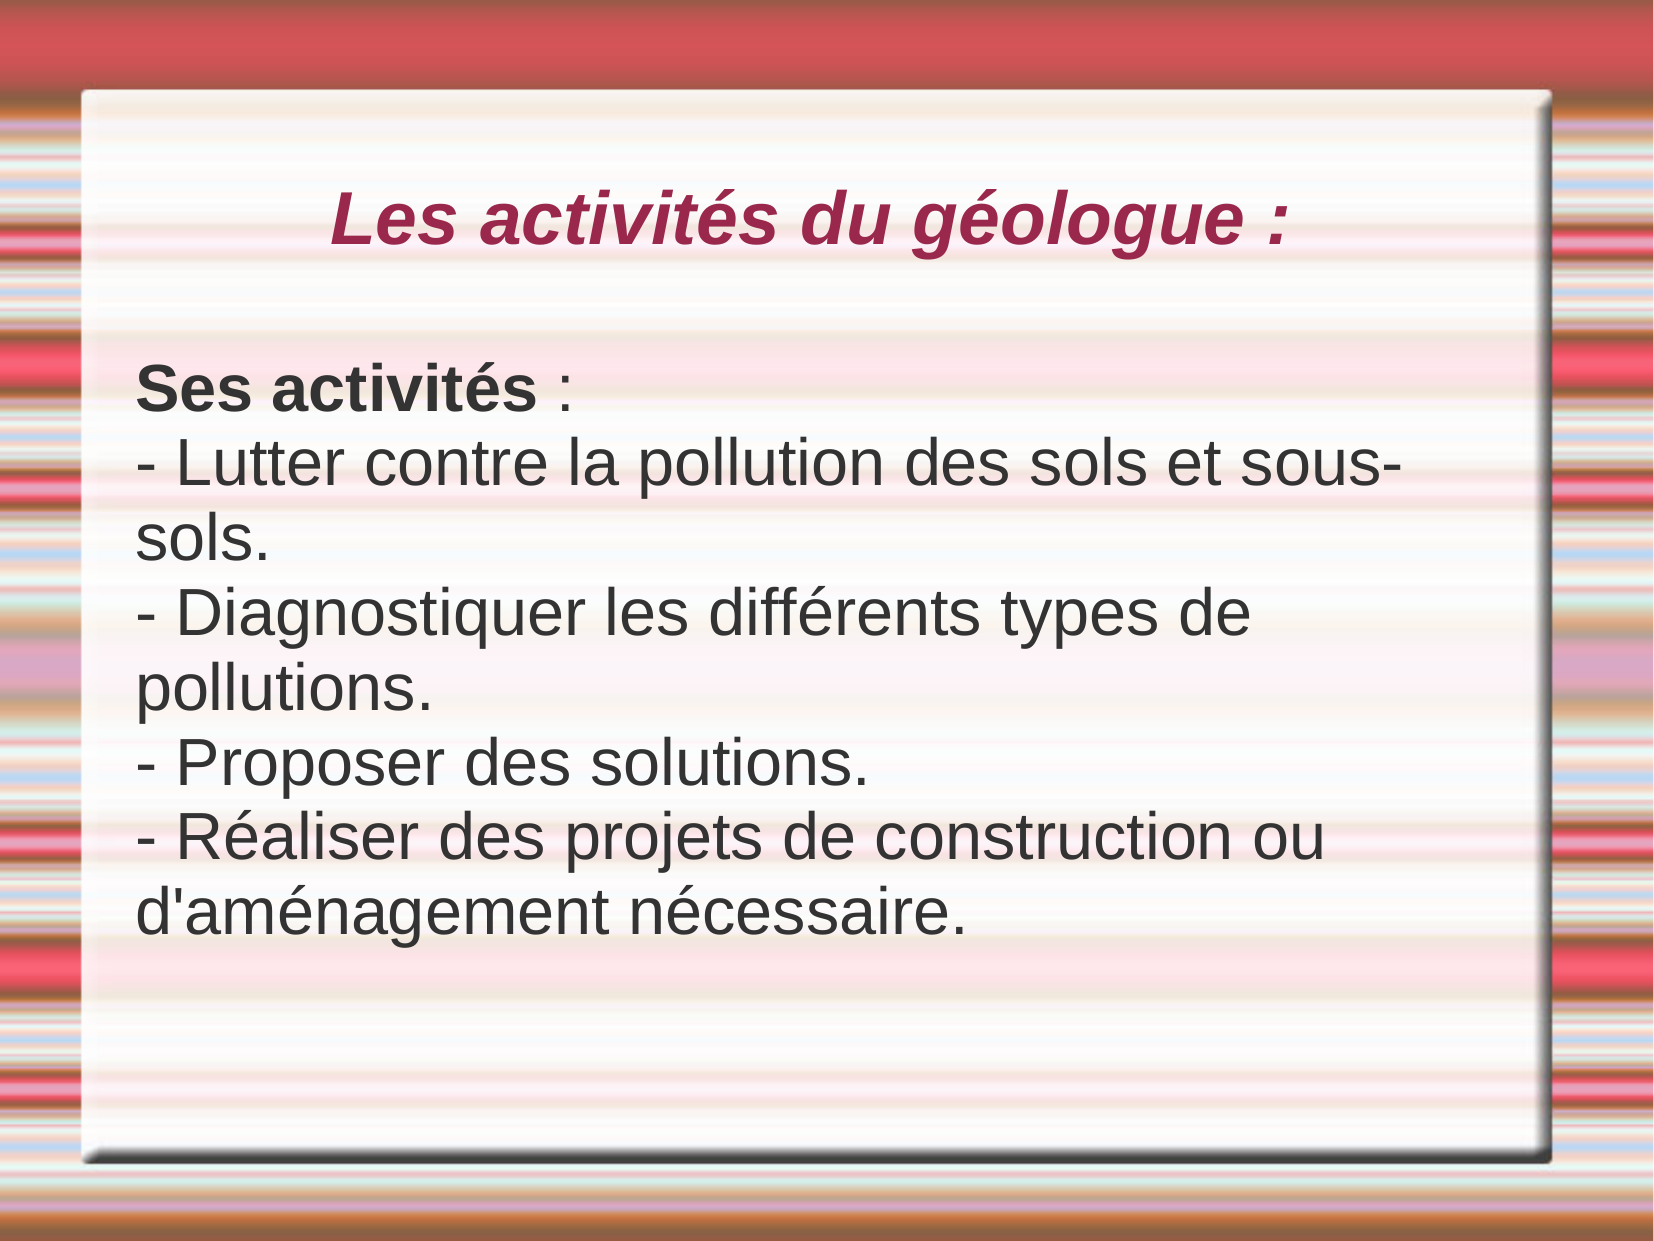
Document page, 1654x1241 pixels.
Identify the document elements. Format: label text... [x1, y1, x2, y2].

title Les activités du géologue : [88, 114, 1534, 322]
list Ses activités : - Lutter contre la pollution des sols et sous- sols. - Diagnostiquer les différents types de pollutions. - Proposer des solutions. - Réaliser des projets de construction ou d'aménagement nécessaire. [134, 350, 1516, 1133]
picture [0, 0, 1654, 1241]
